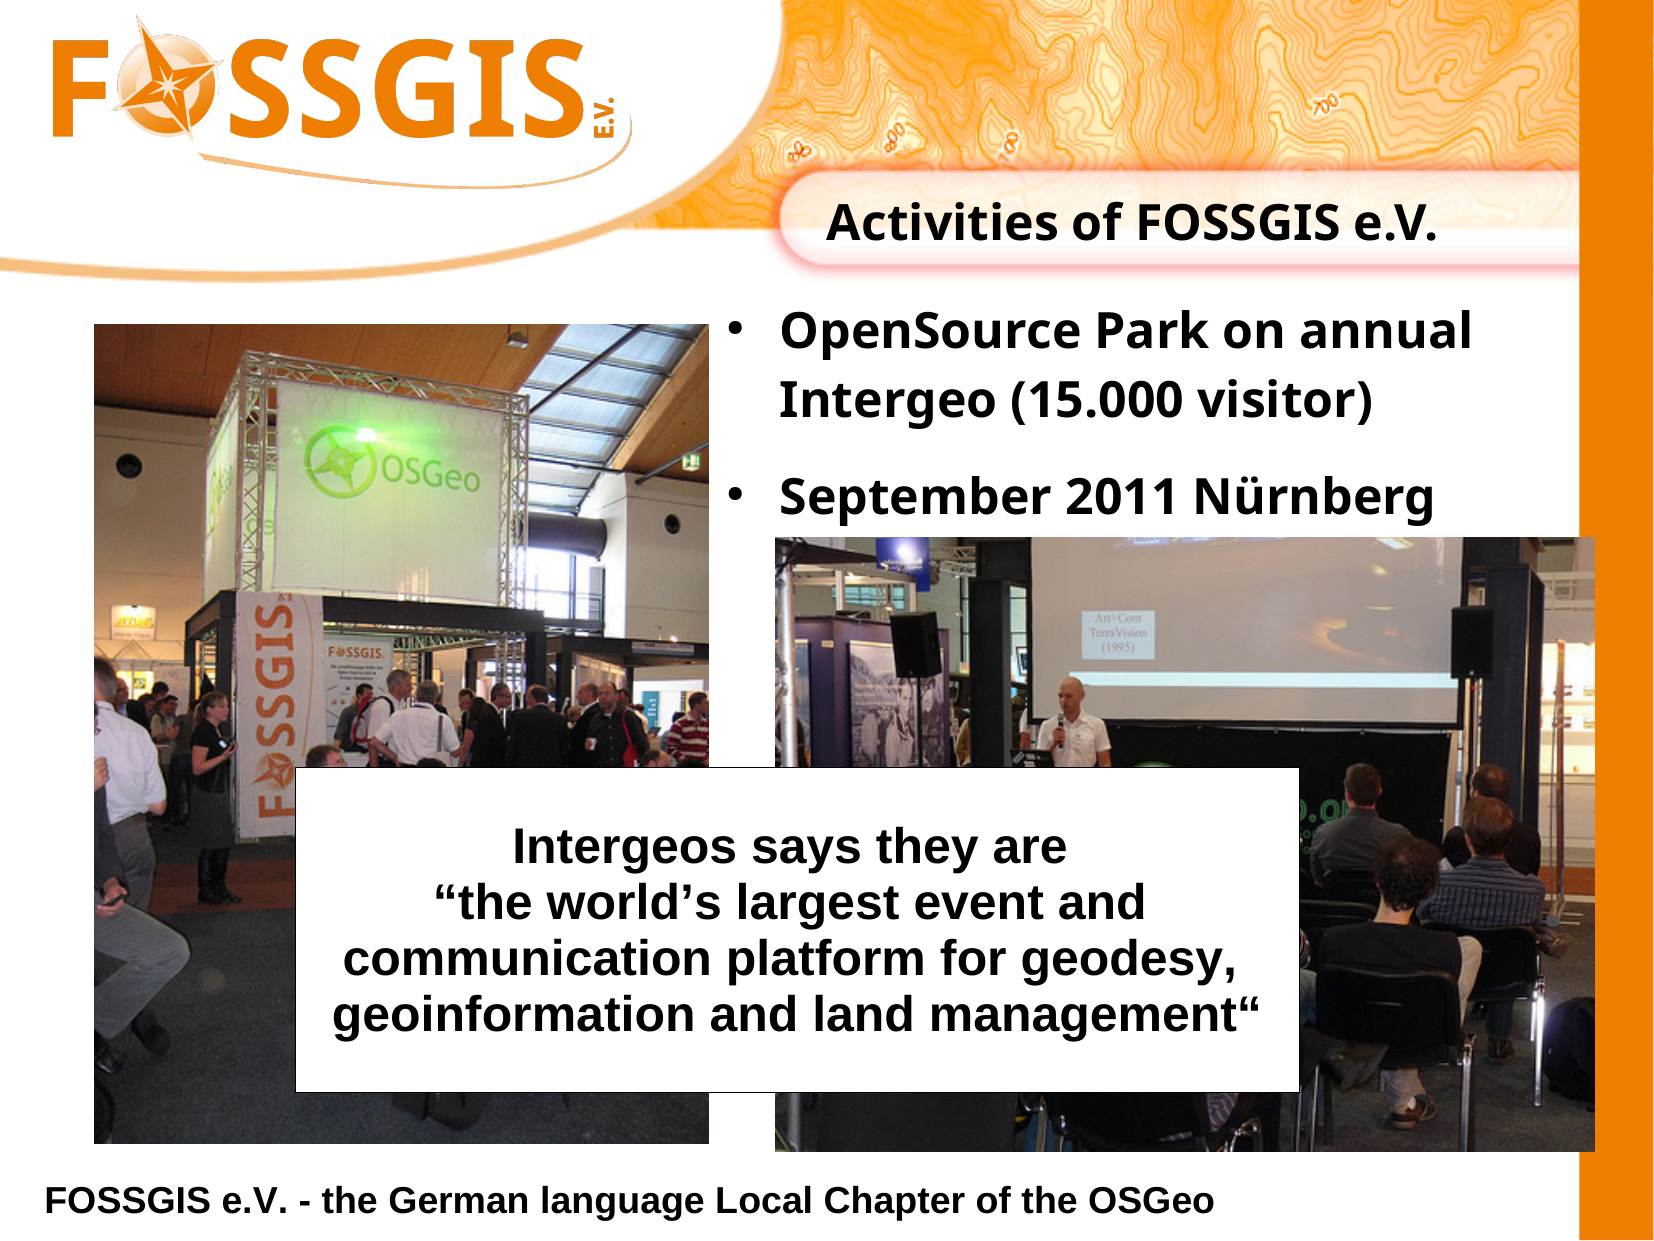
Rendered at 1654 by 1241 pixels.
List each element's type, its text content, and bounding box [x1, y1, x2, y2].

text_box Intergeos says they are “the world’s largest event and communication platform for geodesy, geoinformation and land management“ [295, 767, 1300, 1093]
picture [94, 324, 709, 1144]
title Activities of FOSSGIS e.V. [826, 155, 1654, 288]
picture [0, 0, 1579, 297]
list OpenSource Park on annual Intergeo (15.000 visitor) September 2011 Nürnberg [708, 295, 1595, 621]
picture [775, 537, 1595, 1152]
